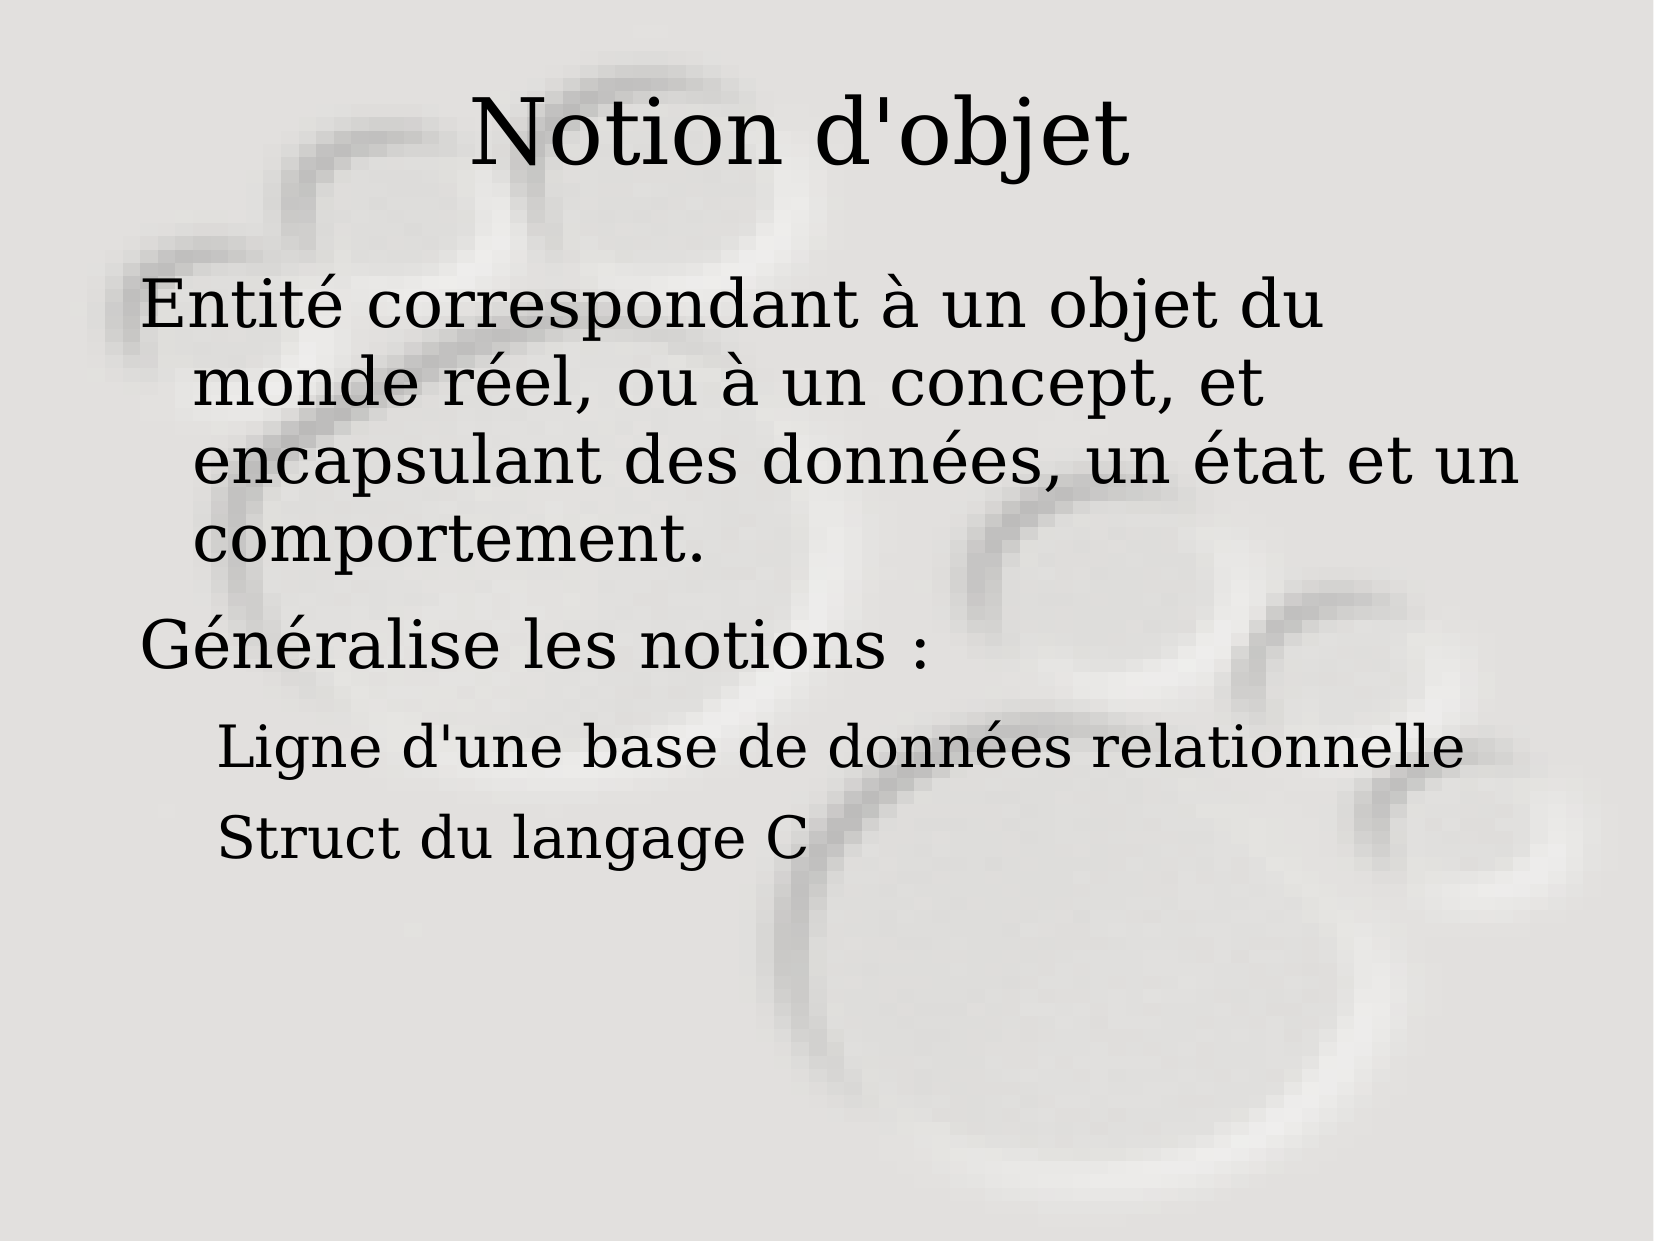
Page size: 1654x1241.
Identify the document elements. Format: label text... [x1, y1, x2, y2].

picture [0, 0, 1654, 1241]
list Entité correspondant à un objet du monde réel, ou à un concept, et encapsulant des données, un état et un comportement. Généralise les notions : Ligne d'une base de données relationnelle Struct du langage C [121, 265, 1534, 1127]
title Notion d'objet [93, 29, 1506, 237]
